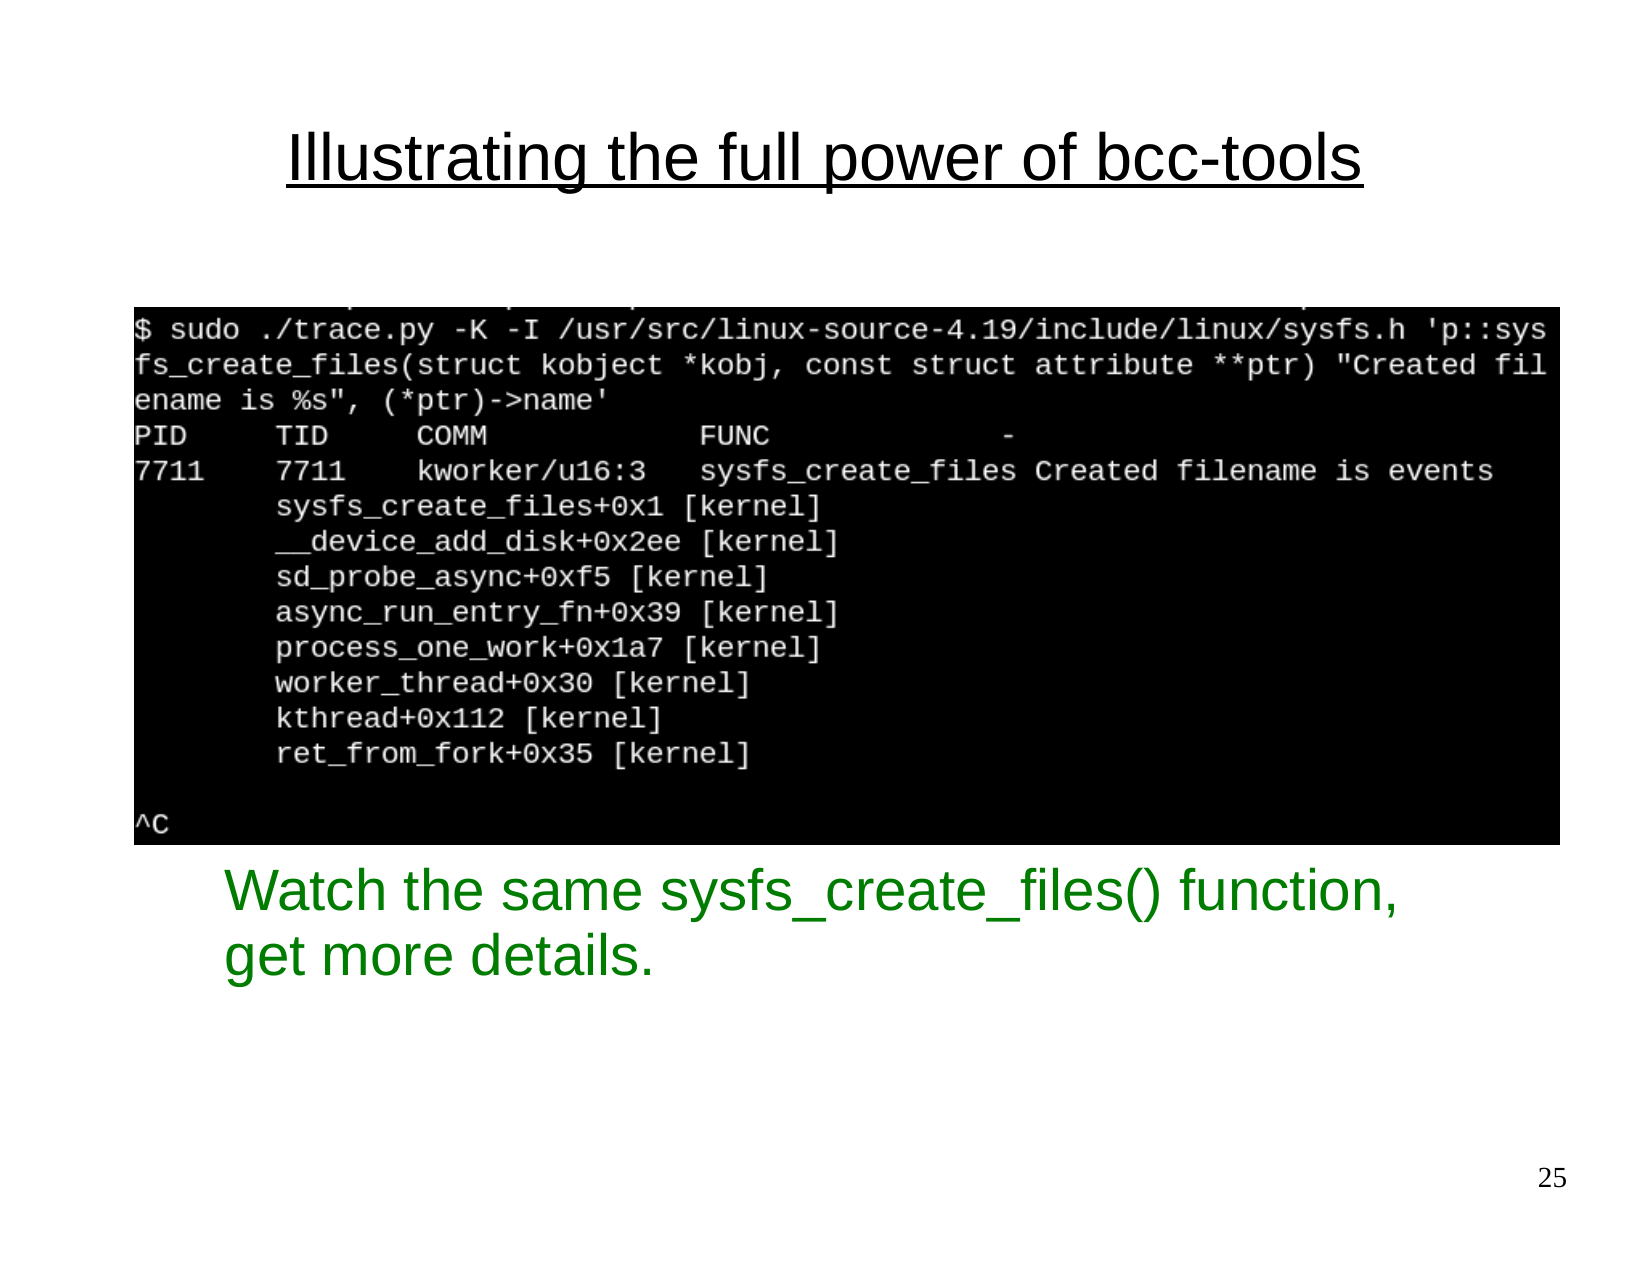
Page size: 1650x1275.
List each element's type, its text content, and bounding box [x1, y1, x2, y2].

title Illustrating the full power of bcc-tools [82, 50, 1568, 264]
picture [134, 307, 1560, 845]
text_box Watch the same sysfs_create_files() function, get more details. [209, 850, 1417, 996]
